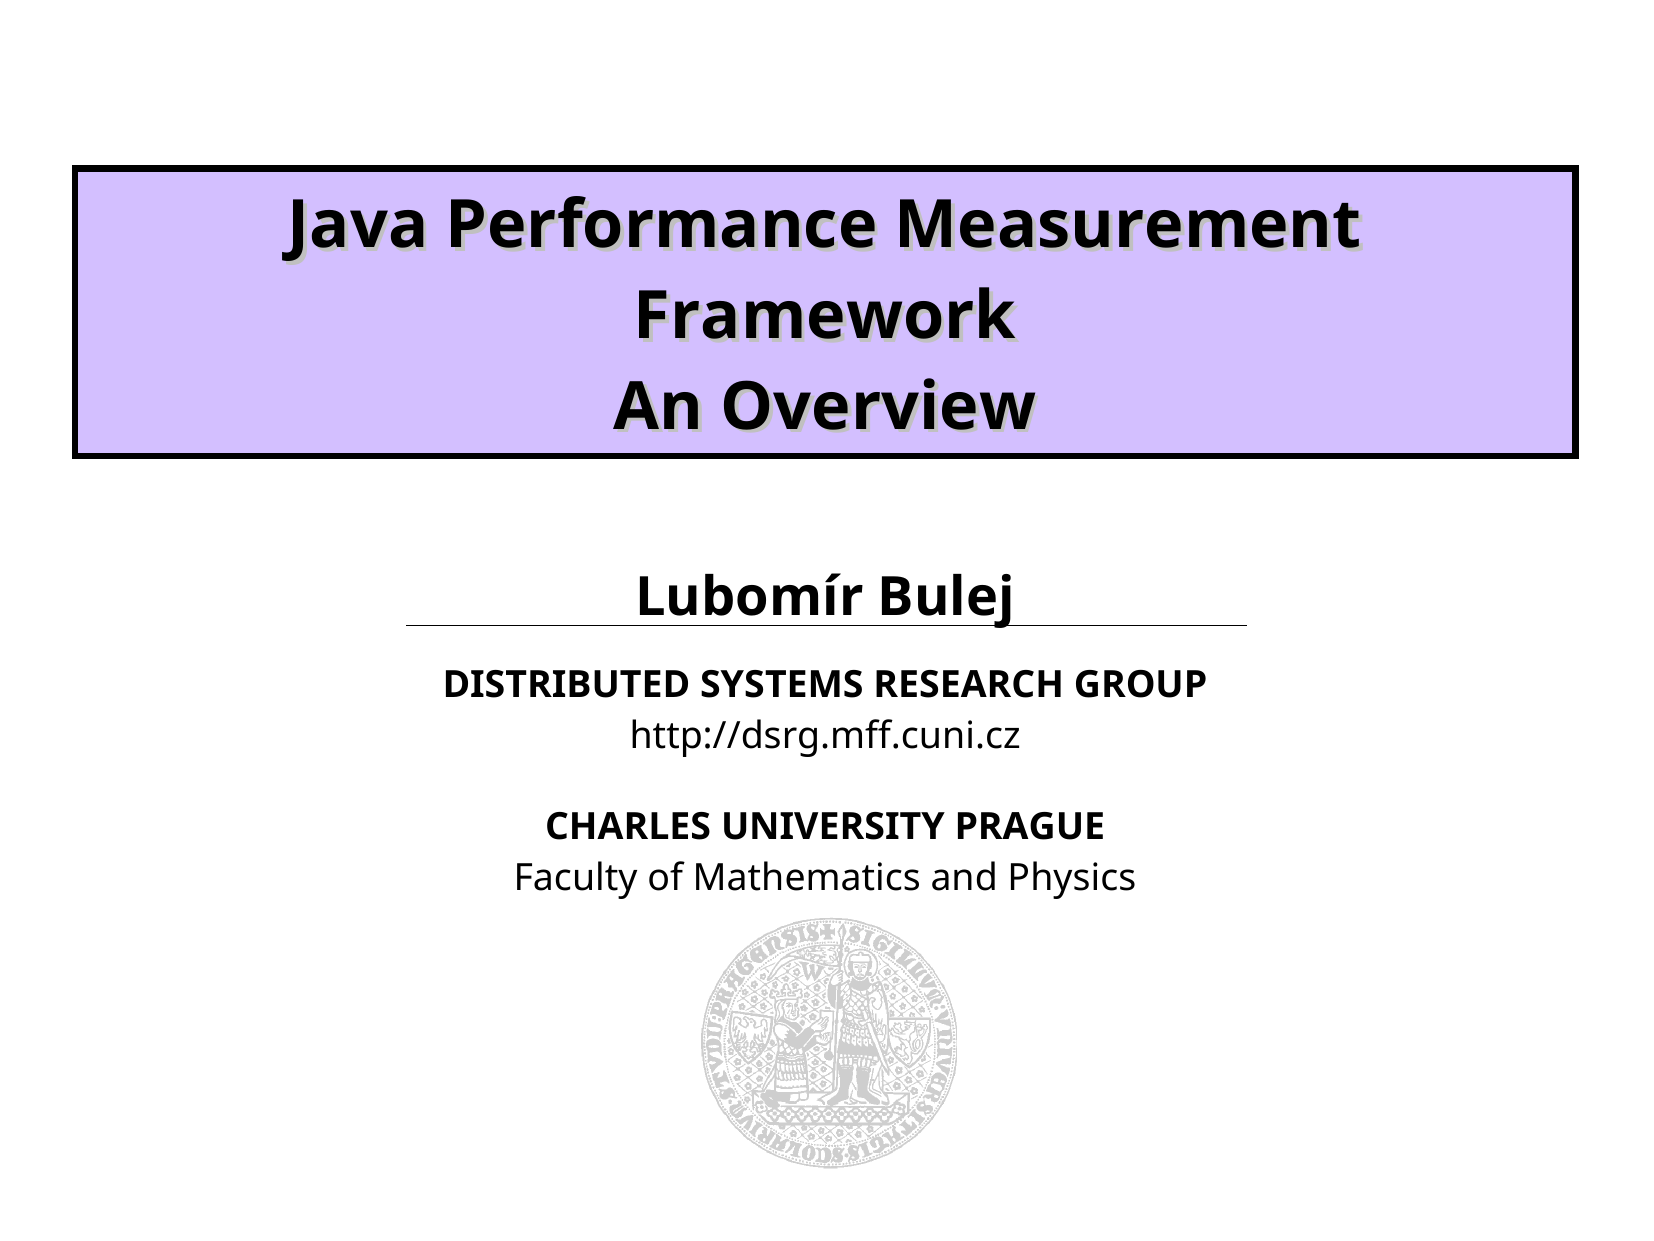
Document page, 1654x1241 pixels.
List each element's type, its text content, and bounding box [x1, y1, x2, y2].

title Java Performance Measurement Framework An Overview [74, 174, 1576, 450]
picture [696, 914, 957, 1175]
